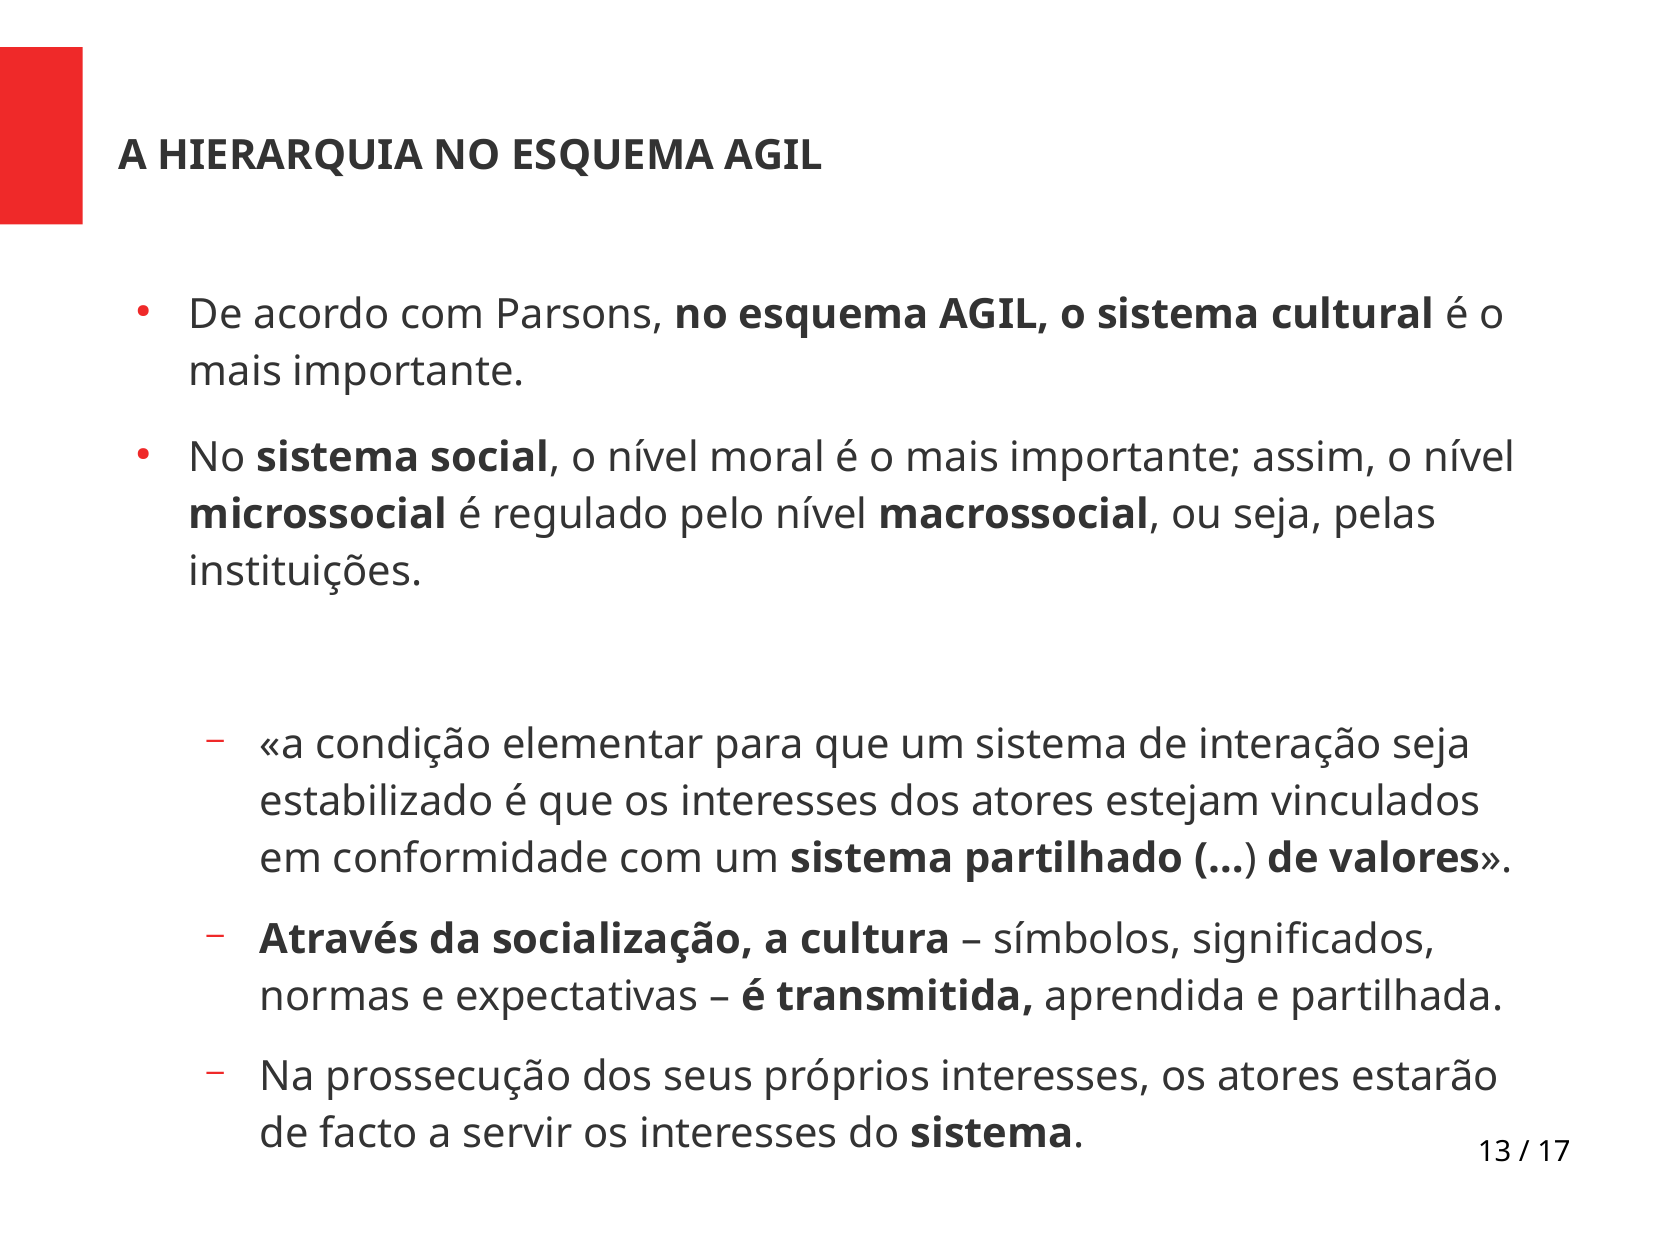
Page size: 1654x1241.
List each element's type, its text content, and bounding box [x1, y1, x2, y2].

list De acordo com Parsons, no esquema AGIL, o sistema cultural é o mais importante. No sistema social, o nível moral é o mais importante; assim, o nível microssocial é regulado pelo nível macrossocial, ou seja, pelas instituições. «a condição elementar para que um sistema de interação seja estabilizado é que os interesses dos atores estejam vinculados em conformidade com um sistema partilhado (…) de valores». Através da socialização, a cultura – símbolos, significados, normas e expectativas – é transmitida, aprendida e partilhada. Na prossecução dos seus próprios interesses, os atores estarão de facto a servir os interesses do sistema. [118, 283, 1536, 1003]
title A HIERARQUIA NO ESQUEMA AGIL [118, 49, 1571, 257]
